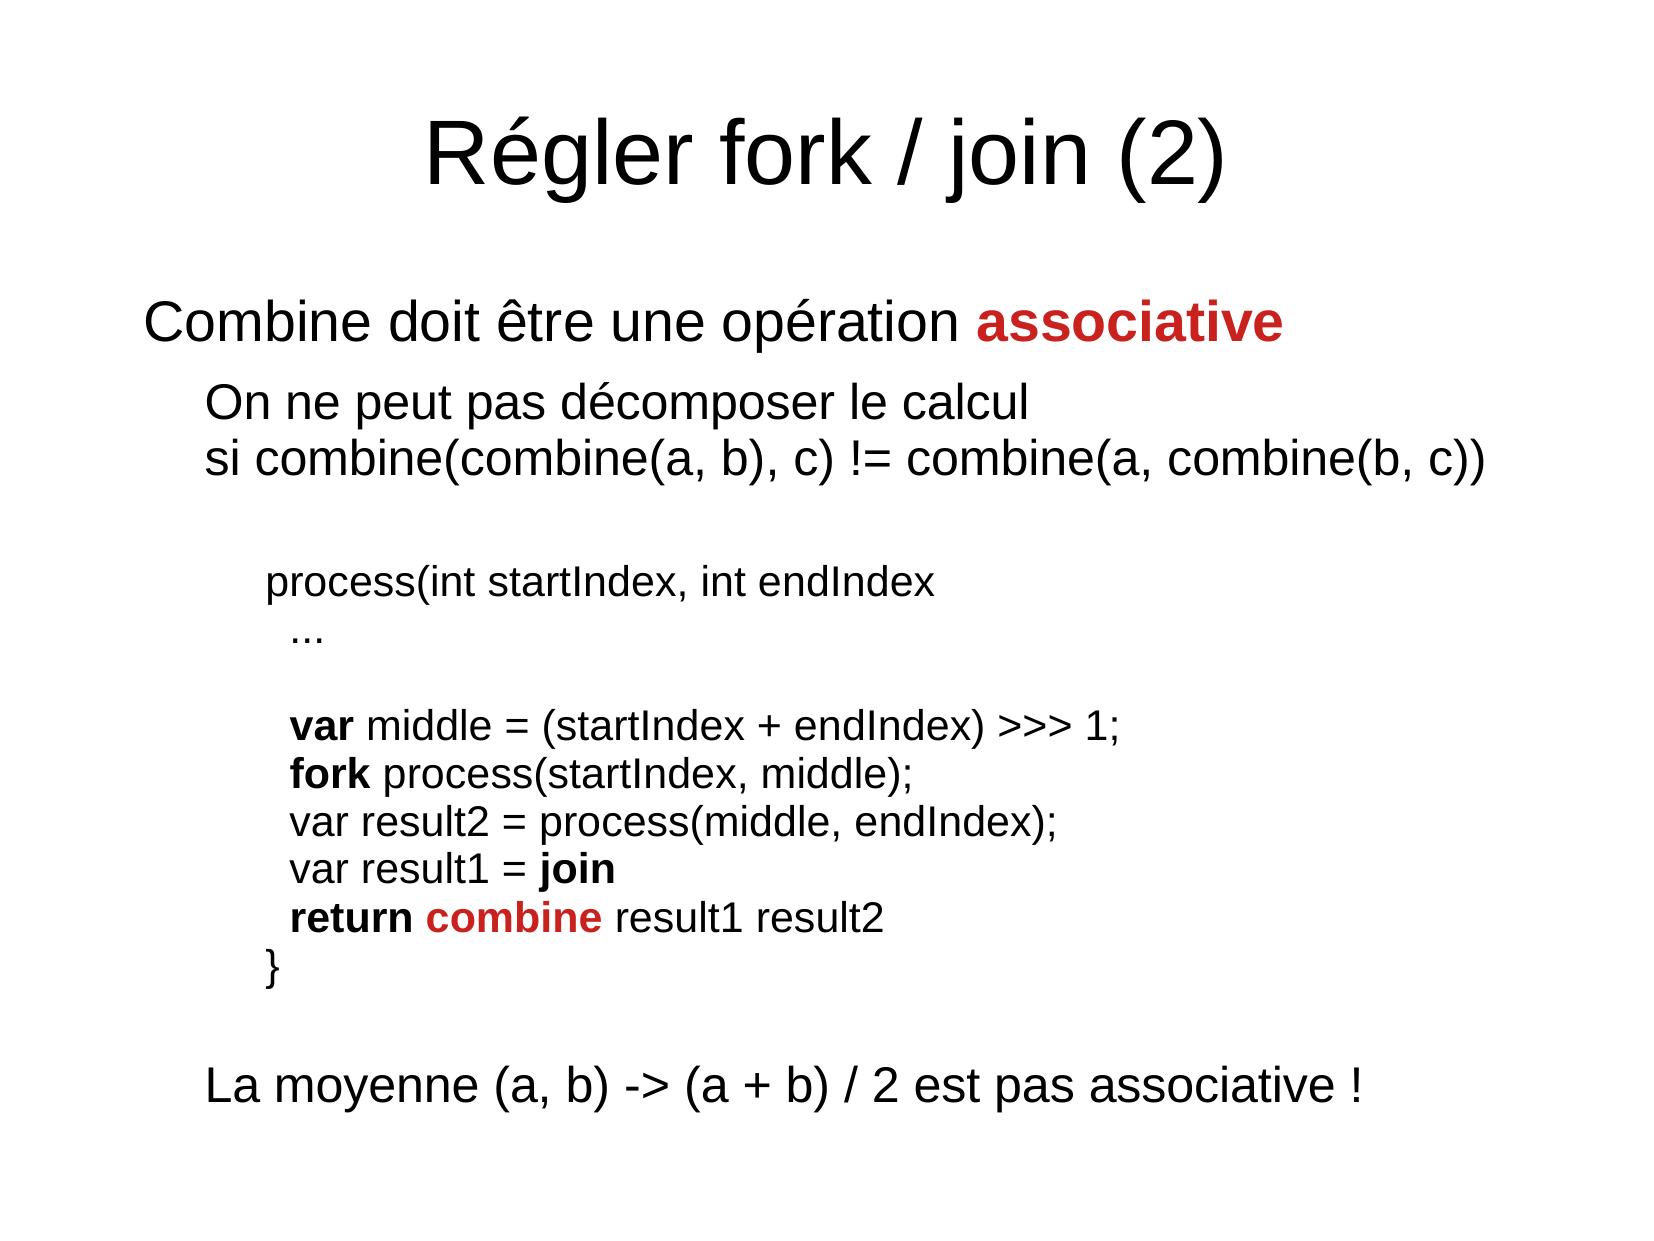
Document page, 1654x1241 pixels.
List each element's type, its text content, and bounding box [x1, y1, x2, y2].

list Combine doit être une opération associative On ne peut pas décomposer le calcul si combine(combine(a, b), c) != combine(a, combine(b, c)) process(int startIndex, int endIndex ... var middle = (startIndex + endIndex) >>> 1; fork process(startIndex, middle); var result2 = process(middle, endIndex); var result1 = join return combine result1 result2 } La moyenne (a, b) -> (a + b) / 2 est pas associative ! [82, 290, 1571, 1126]
title Régler fork / join (2) [82, 49, 1571, 257]
